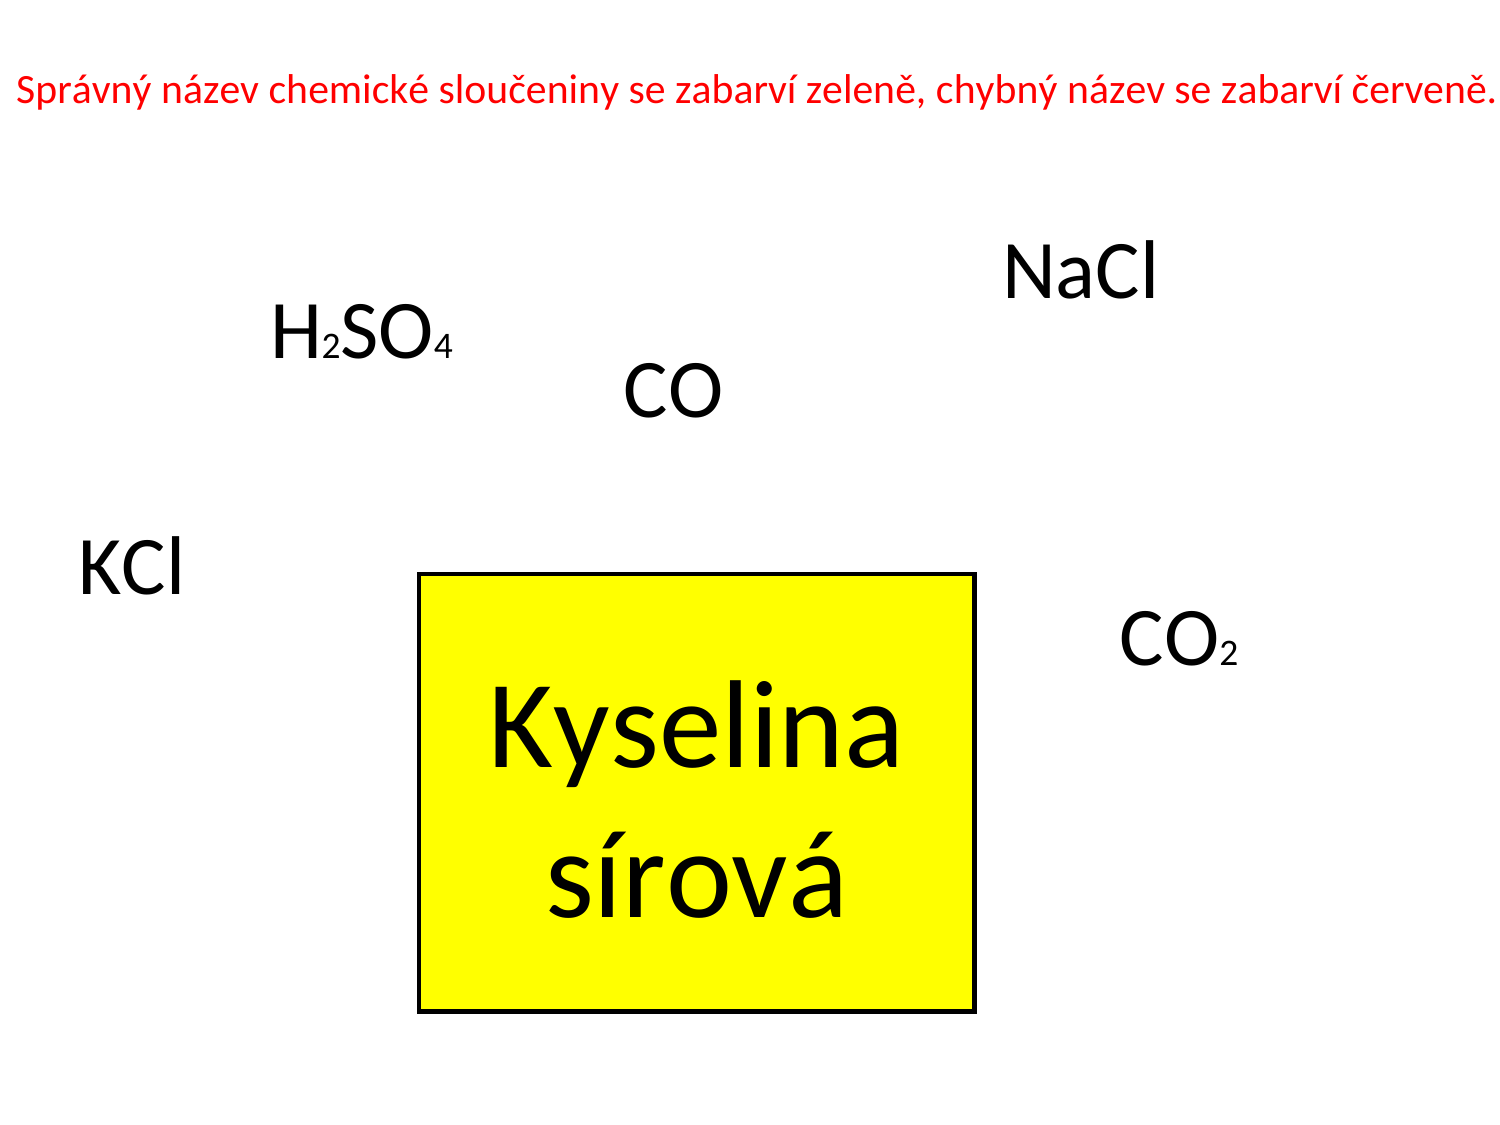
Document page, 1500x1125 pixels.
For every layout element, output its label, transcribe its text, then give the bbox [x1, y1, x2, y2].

text_box CO2 [1105, 574, 1254, 690]
text_box Kyselina sírová [419, 574, 975, 1012]
text_box H2SO4 [255, 267, 468, 383]
text_box KCl [64, 503, 201, 619]
text_box Správný název chemické sloučeniny se zabarví zeleně, chybný název se zabarví červeně. [1, 54, 1500, 121]
text_box CO [608, 326, 739, 442]
text_box NaCl [987, 208, 1175, 324]
